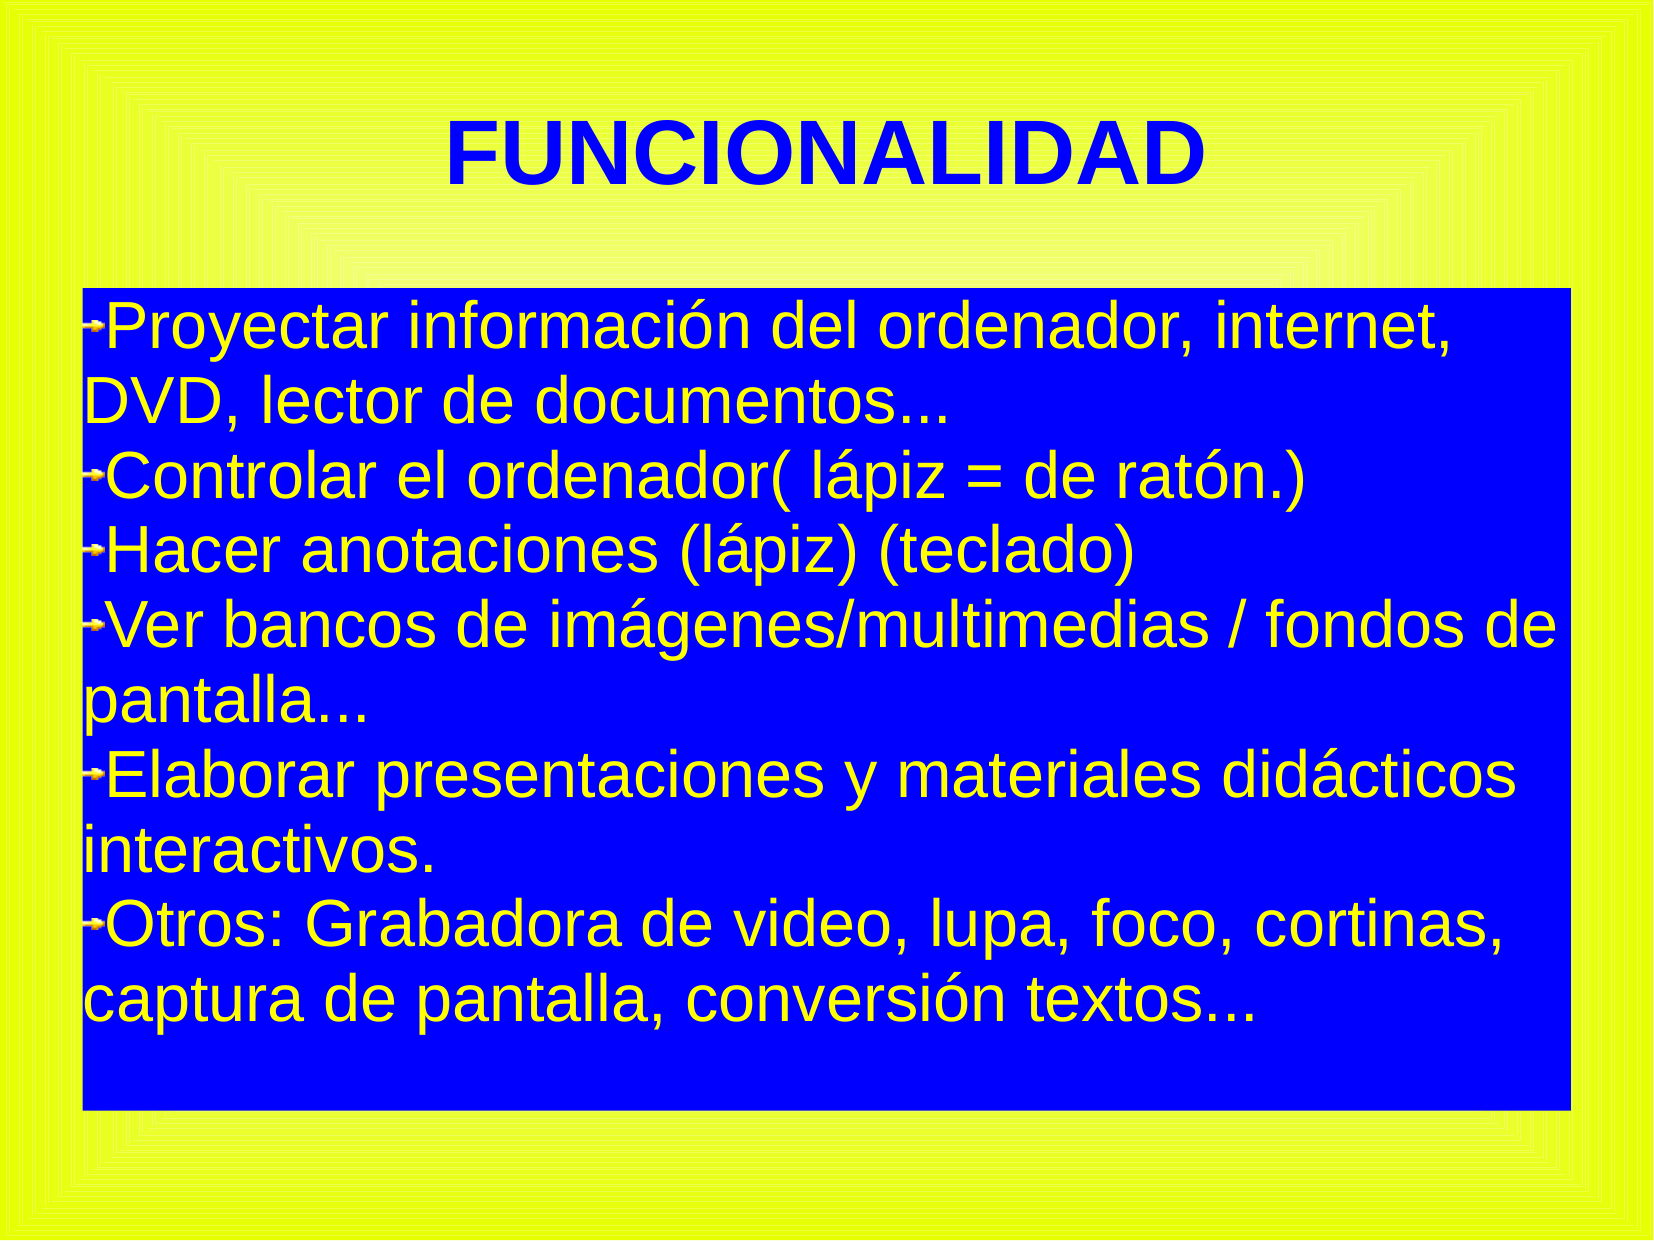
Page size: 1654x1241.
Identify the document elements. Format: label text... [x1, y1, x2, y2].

subtitle Proyectar información del ordenador, internet, DVD, lector de documentos... Controlar el ordenador( lápiz = de ratón.) Hacer anotaciones (lápiz) (teclado) Ver bancos de imágenes/multimedias / fondos de pantalla... Elaborar presentaciones y materiales didácticos interactivos. Otros: Grabadora de video, lupa, foco, cortinas, captura de pantalla, conversión textos... [82, 288, 1571, 1111]
title FUNCIONALIDAD [82, 49, 1571, 257]
